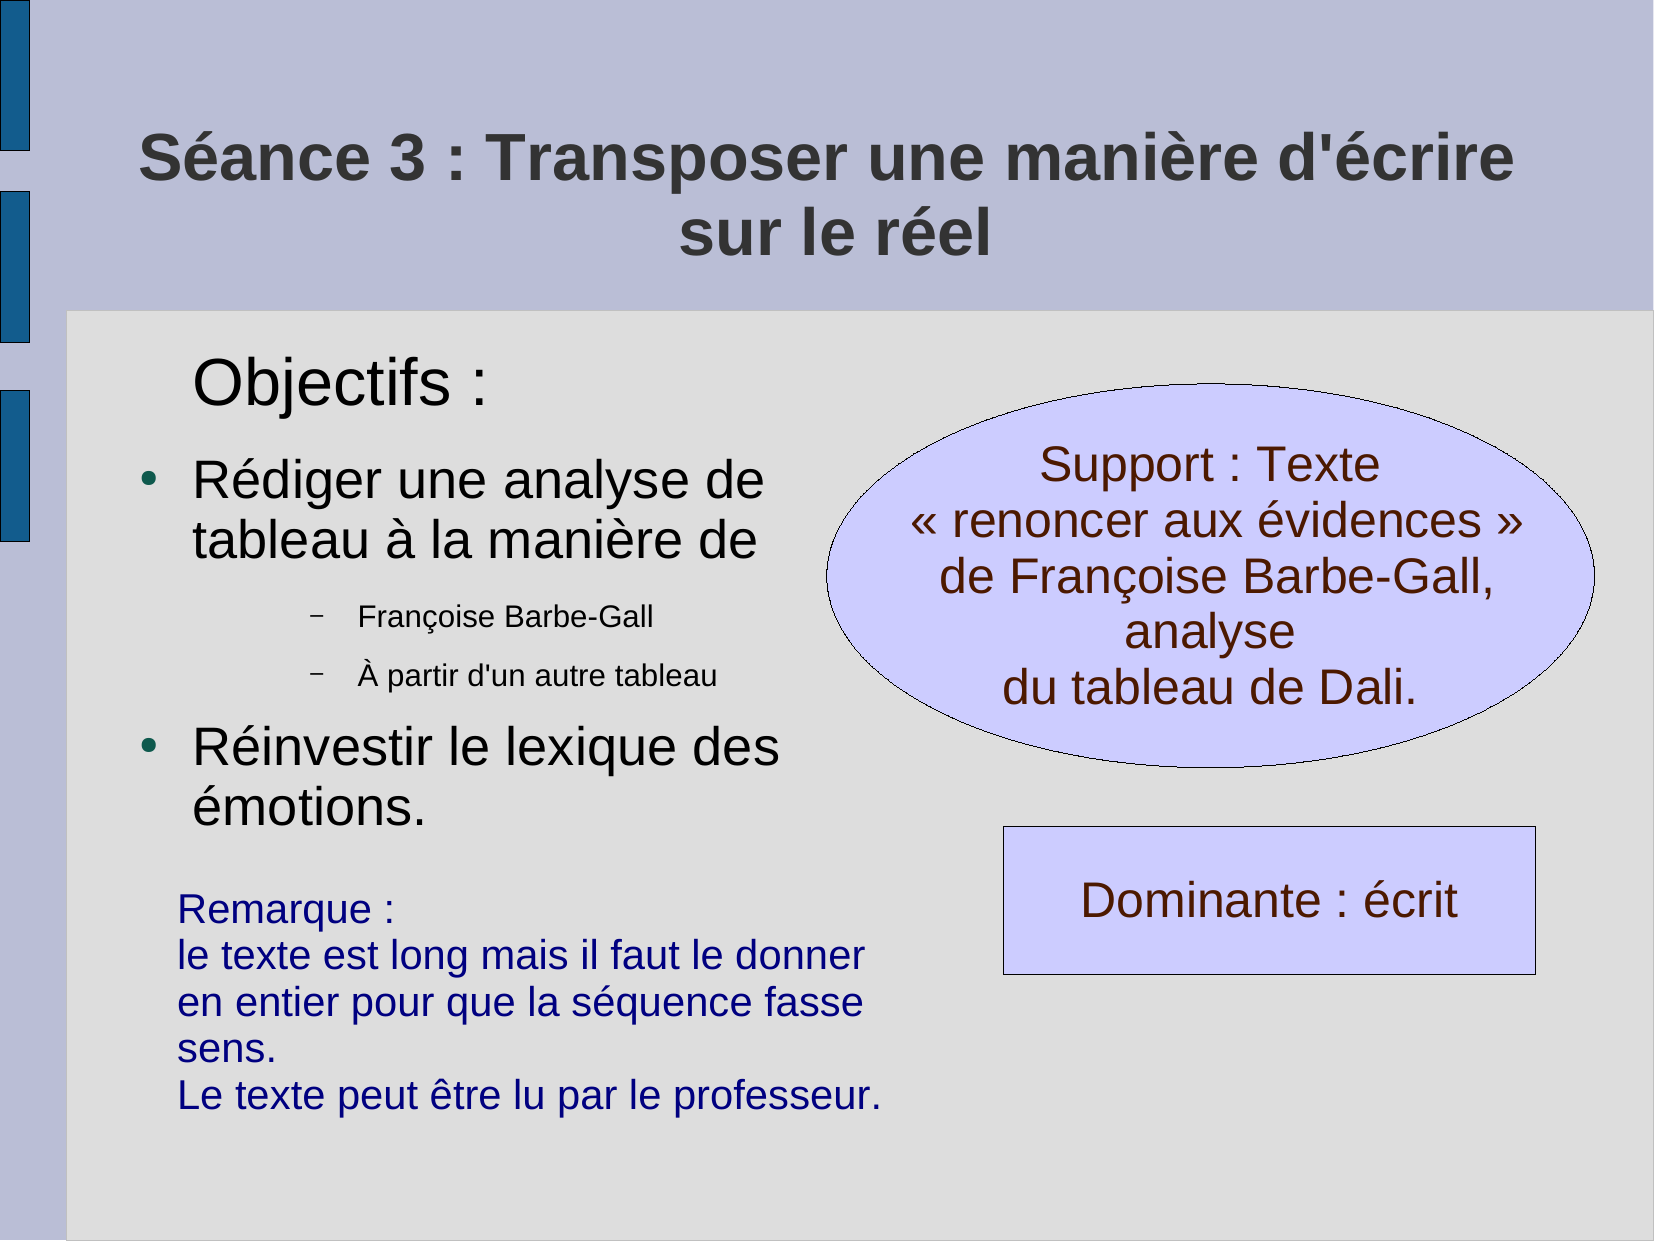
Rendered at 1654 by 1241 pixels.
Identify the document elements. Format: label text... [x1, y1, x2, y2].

list Objectifs : Rédiger une analyse de tableau à la manière de Françoise Barbe-Gall À partir d'un autre tableau Réinvestir le lexique des émotions. [121, 344, 811, 1127]
text_box Dominante : écrit [1003, 826, 1536, 975]
text_box Remarque : le texte est long mais il faut le donner en entier pour que la séquence fasse sens. Le texte peut être lu par le professeur. [177, 885, 886, 1120]
title Séance 3 : Transposer une manière d'écrire sur le réel [121, 91, 1534, 299]
text_box Support : Texte « renoncer aux évidences » de Françoise Barbe-Gall, analyse du tableau de Dali. [826, 383, 1595, 768]
